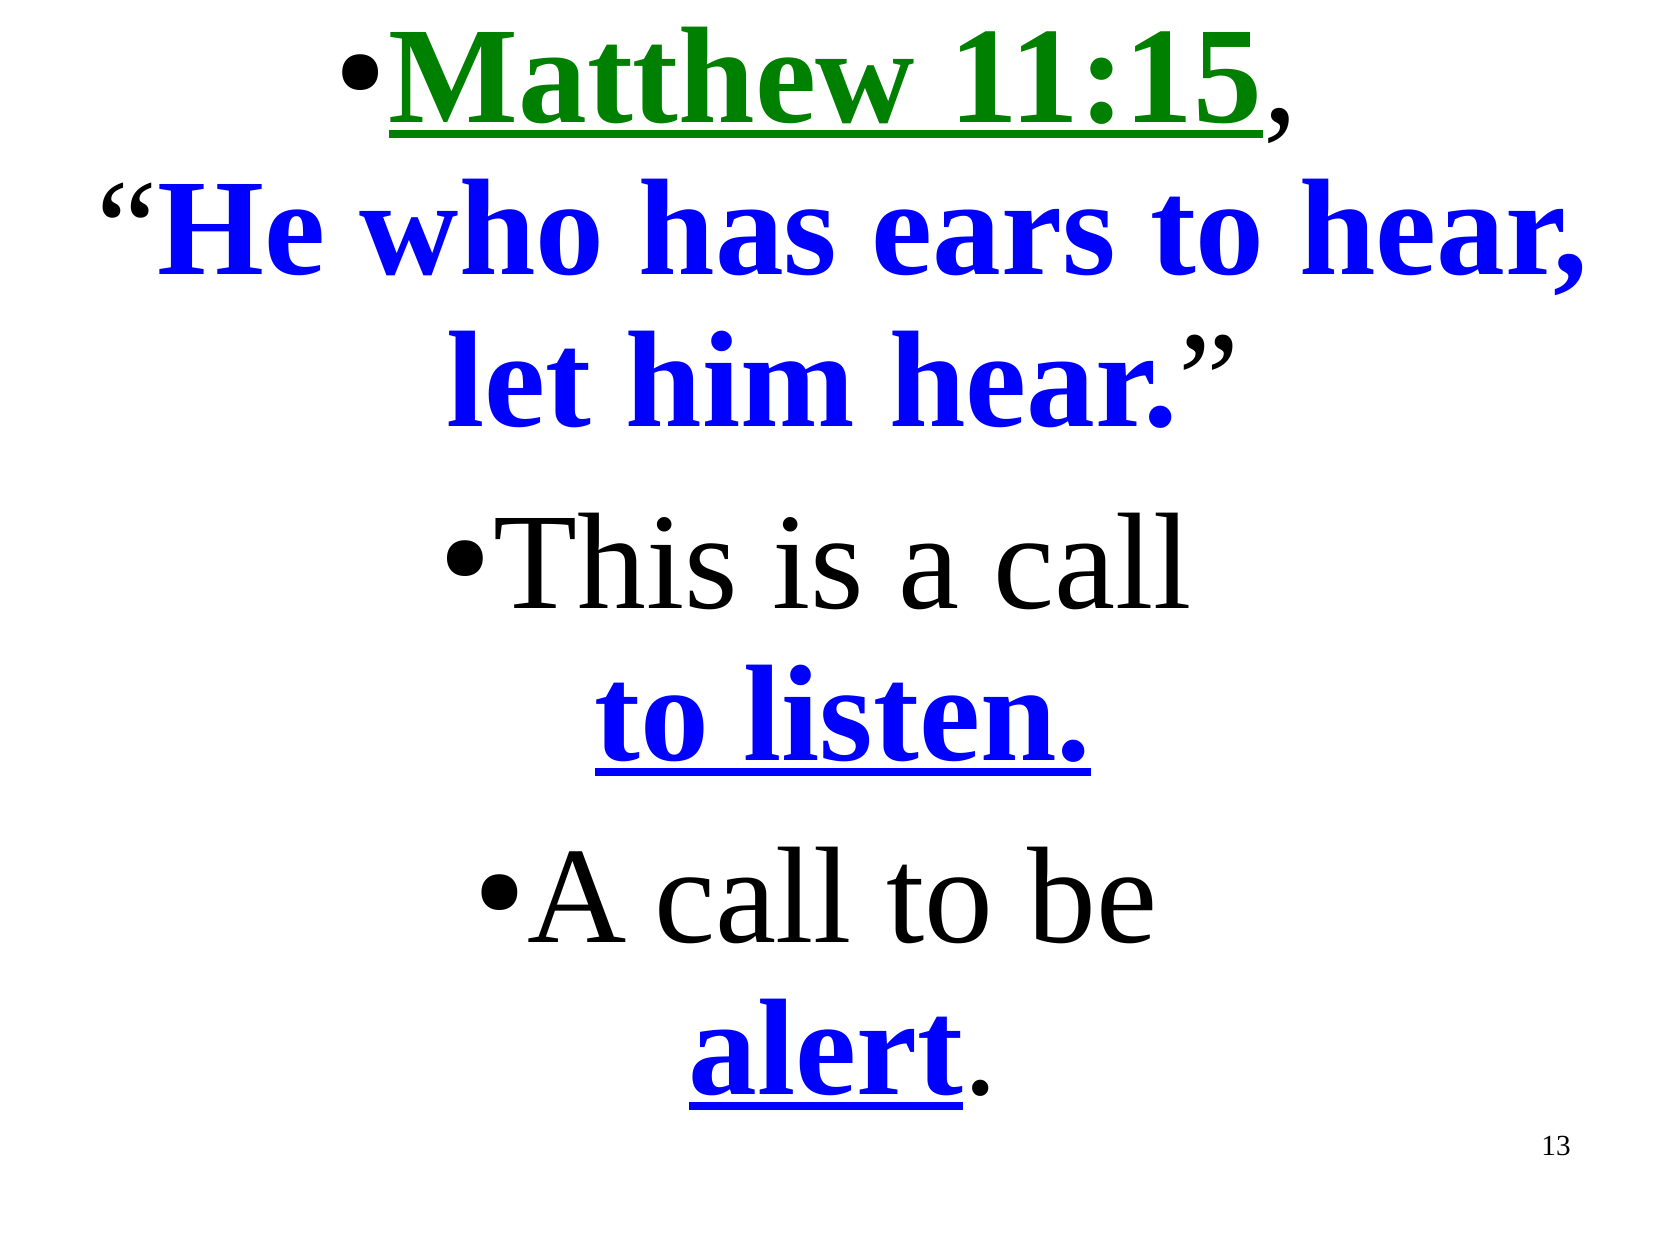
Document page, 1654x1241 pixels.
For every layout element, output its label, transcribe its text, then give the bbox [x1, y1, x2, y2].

list Matthew 11:15, “He who has ears to hear, let him hear.” This is a call to listen. A call to be alert. [0, 0, 1651, 1238]
